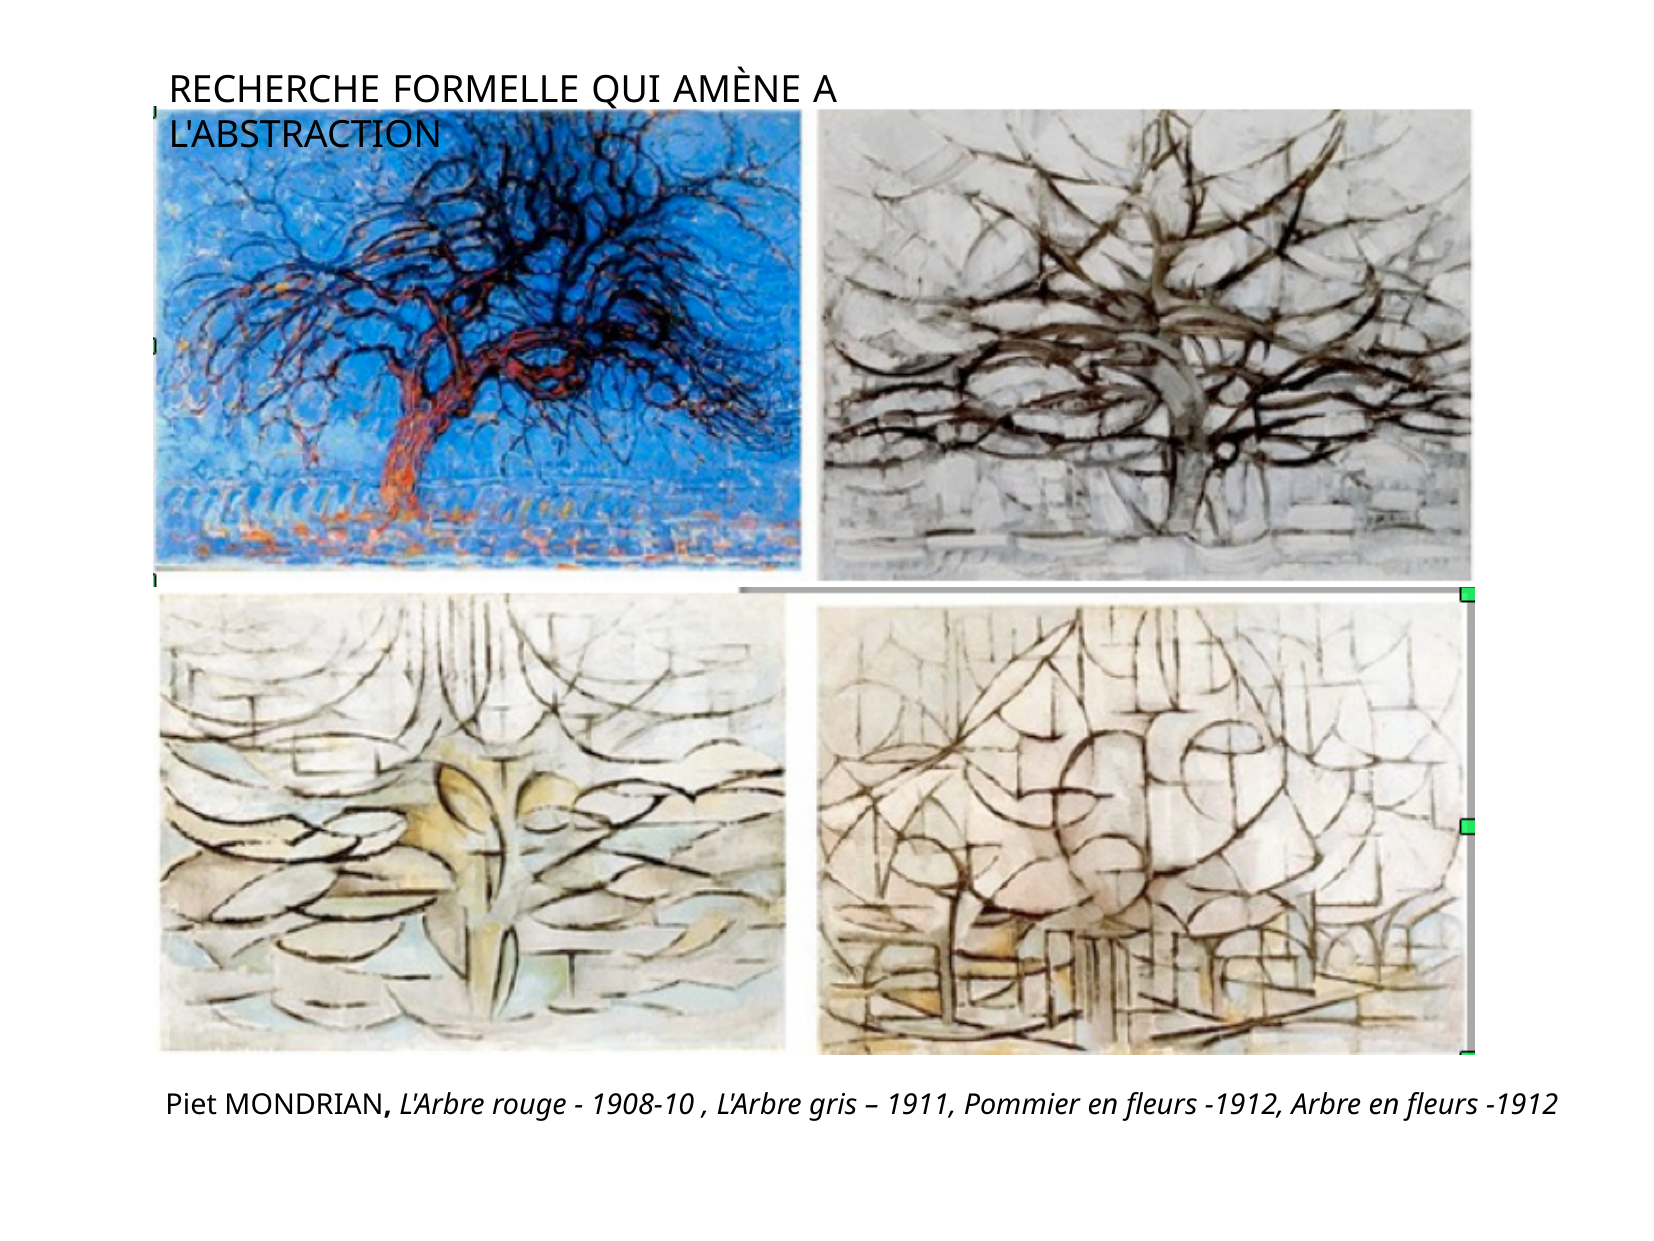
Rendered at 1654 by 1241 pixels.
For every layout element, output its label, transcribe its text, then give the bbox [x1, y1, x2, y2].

picture [153, 107, 1475, 1055]
list Piet MONDRIAN, L'Arbre rouge - 1908-10 , L'Arbre gris – 1911, Pommier en fleurs -1912, Arbre en fleurs -1912 [165, 1085, 1583, 1134]
text_box RECHERCHE FORMELLE QUI AMÈNE A L'ABSTRACTION [153, 12, 1081, 119]
